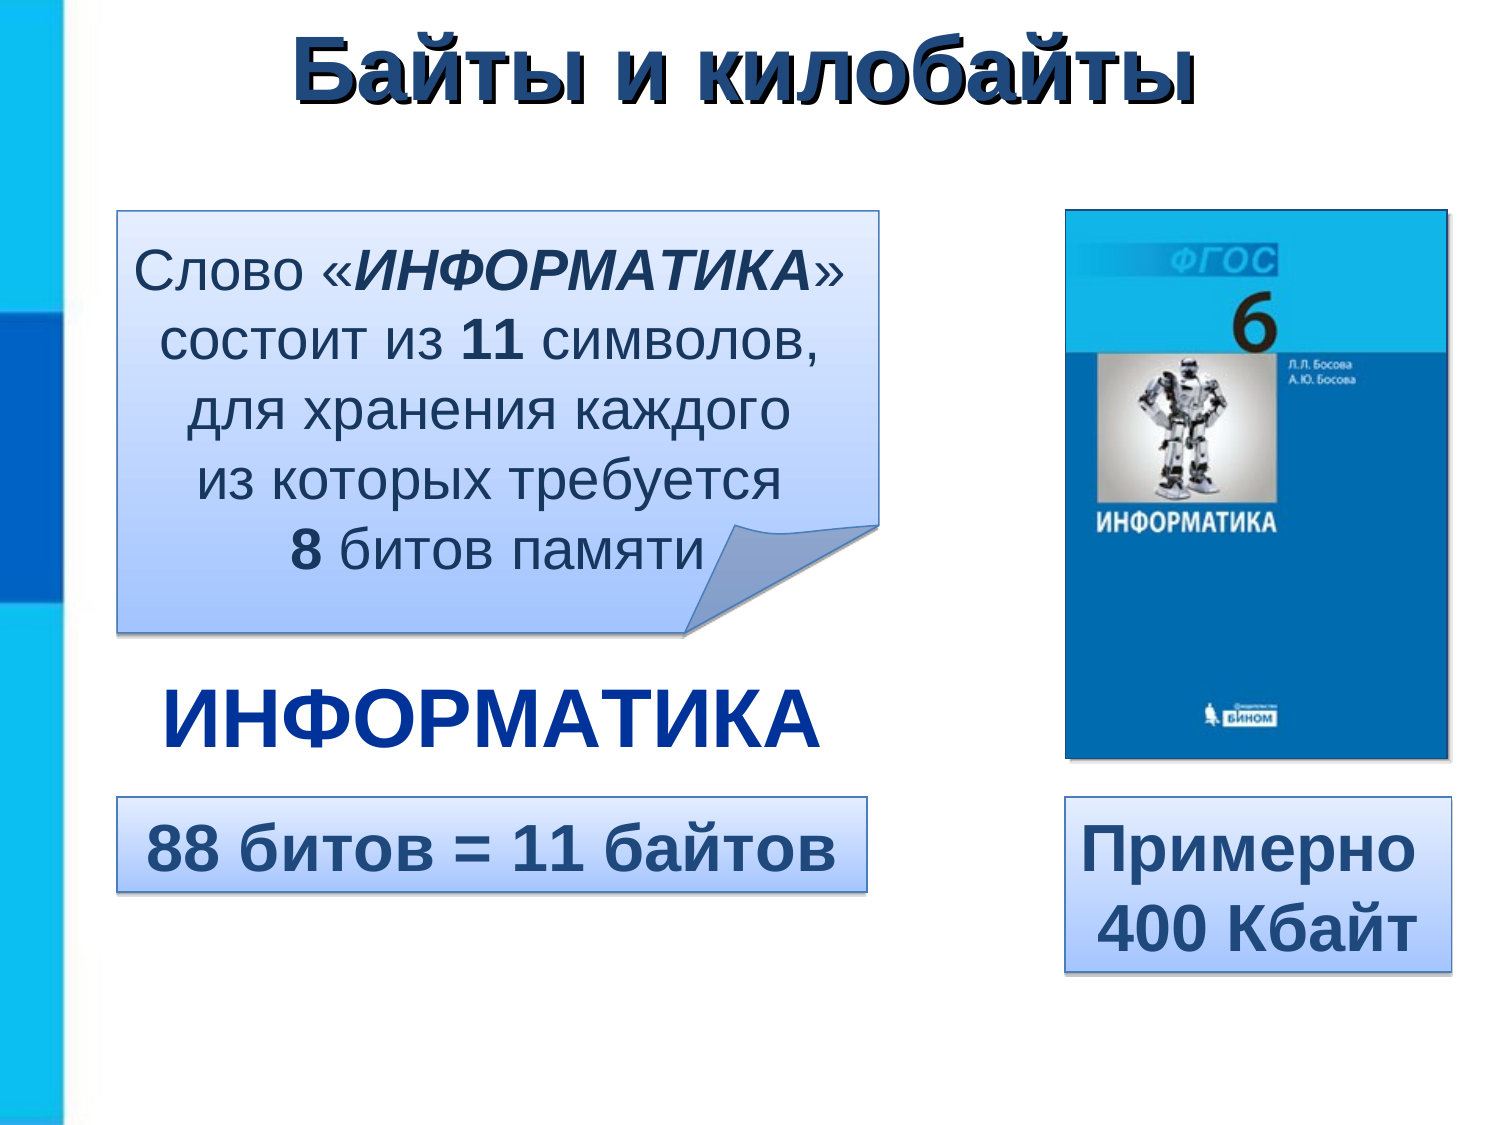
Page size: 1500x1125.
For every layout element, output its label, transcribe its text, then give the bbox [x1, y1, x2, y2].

text_box 88 битов = 11 байтов [117, 796, 868, 893]
text_box Примерно 400 Кбайт [1065, 796, 1452, 973]
text_box ИНФОРМАТИКА [117, 656, 868, 772]
text_box Слово «ИНФОРМАТИКА» состоит из 11 символов, для хранения каждого из которых требуется 8 битов памяти [117, 210, 879, 633]
picture [0, 0, 1500, 1125]
title Байты и килобайты [117, 11, 1372, 116]
